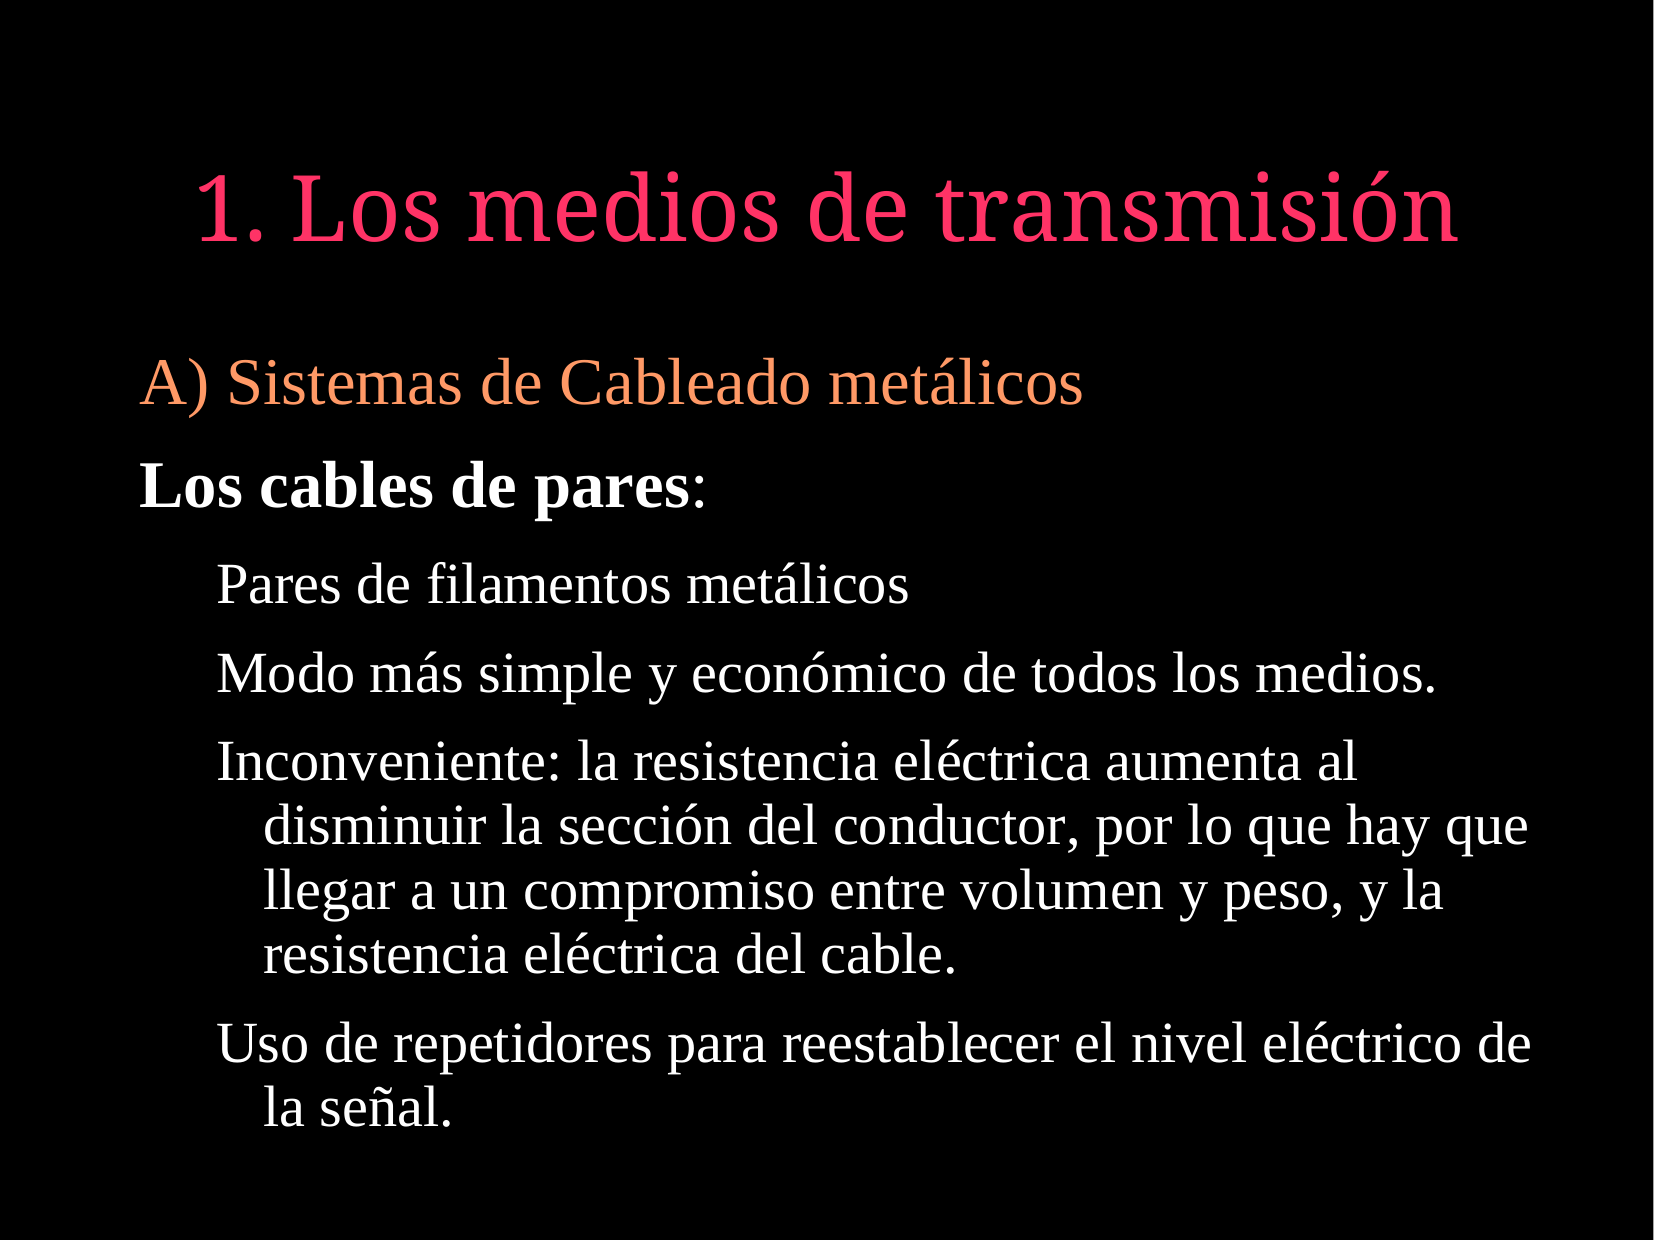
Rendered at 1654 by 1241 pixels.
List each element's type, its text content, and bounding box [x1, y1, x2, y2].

title 1. Los medios de transmisión [121, 102, 1534, 311]
list A) Sistemas de Cableado metálicos Los cables de pares: Pares de filamentos metálicos Modo más simple y económico de todos los medios. Inconveniente: la resistencia eléctrica aumenta al disminuir la sección del conductor, por lo que hay que llegar a un compromiso entre volumen y peso, y la resistencia eléctrica del cable. Uso de repetidores para reestablecer el nivel eléctrico de la señal. [121, 344, 1534, 1147]
